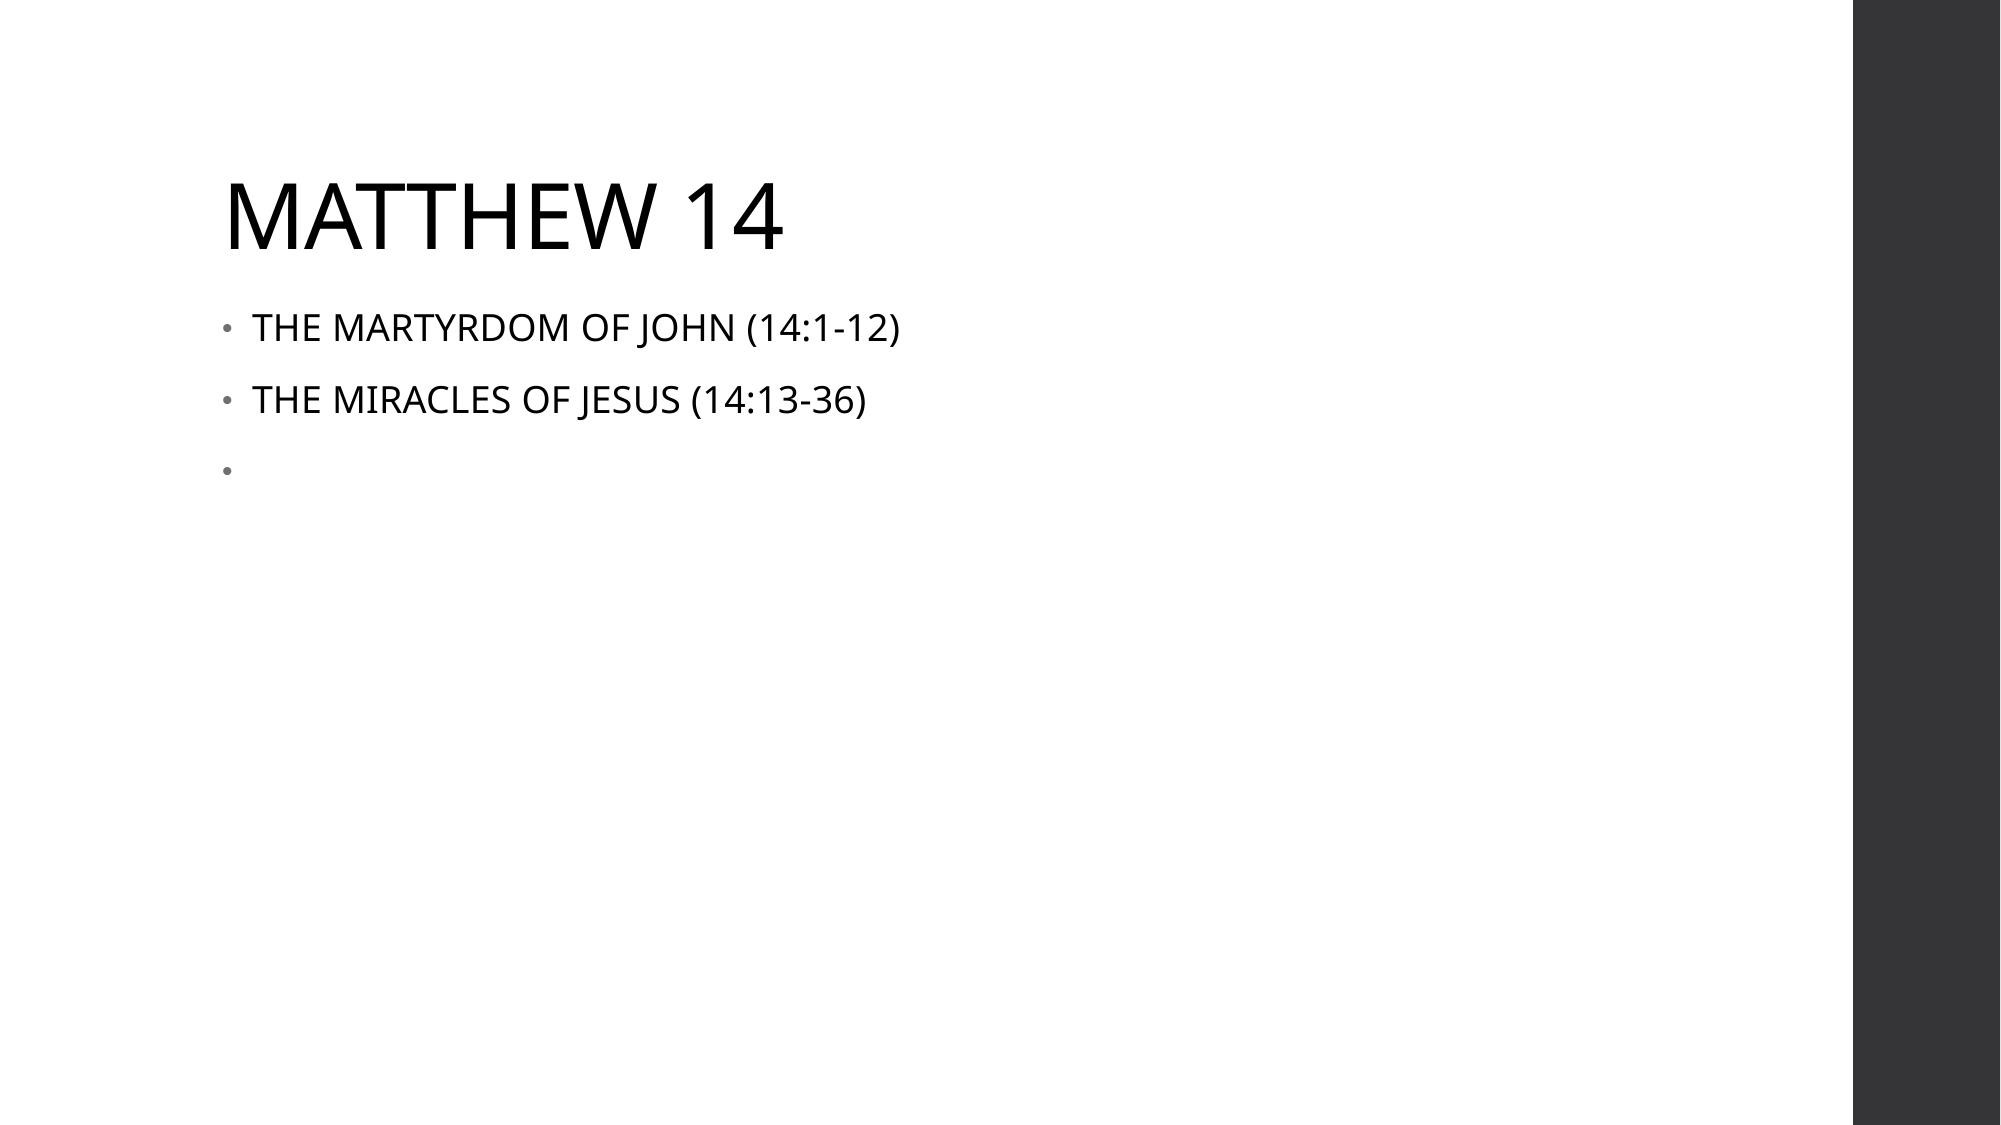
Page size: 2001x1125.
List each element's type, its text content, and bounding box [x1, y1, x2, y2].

list THE MARTYRDOM OF JOHN (14:1-12) THE MIRACLES OF JESUS (14:13-36) [206, 299, 1617, 1014]
title MATTHEW 14 [206, 60, 1797, 278]
